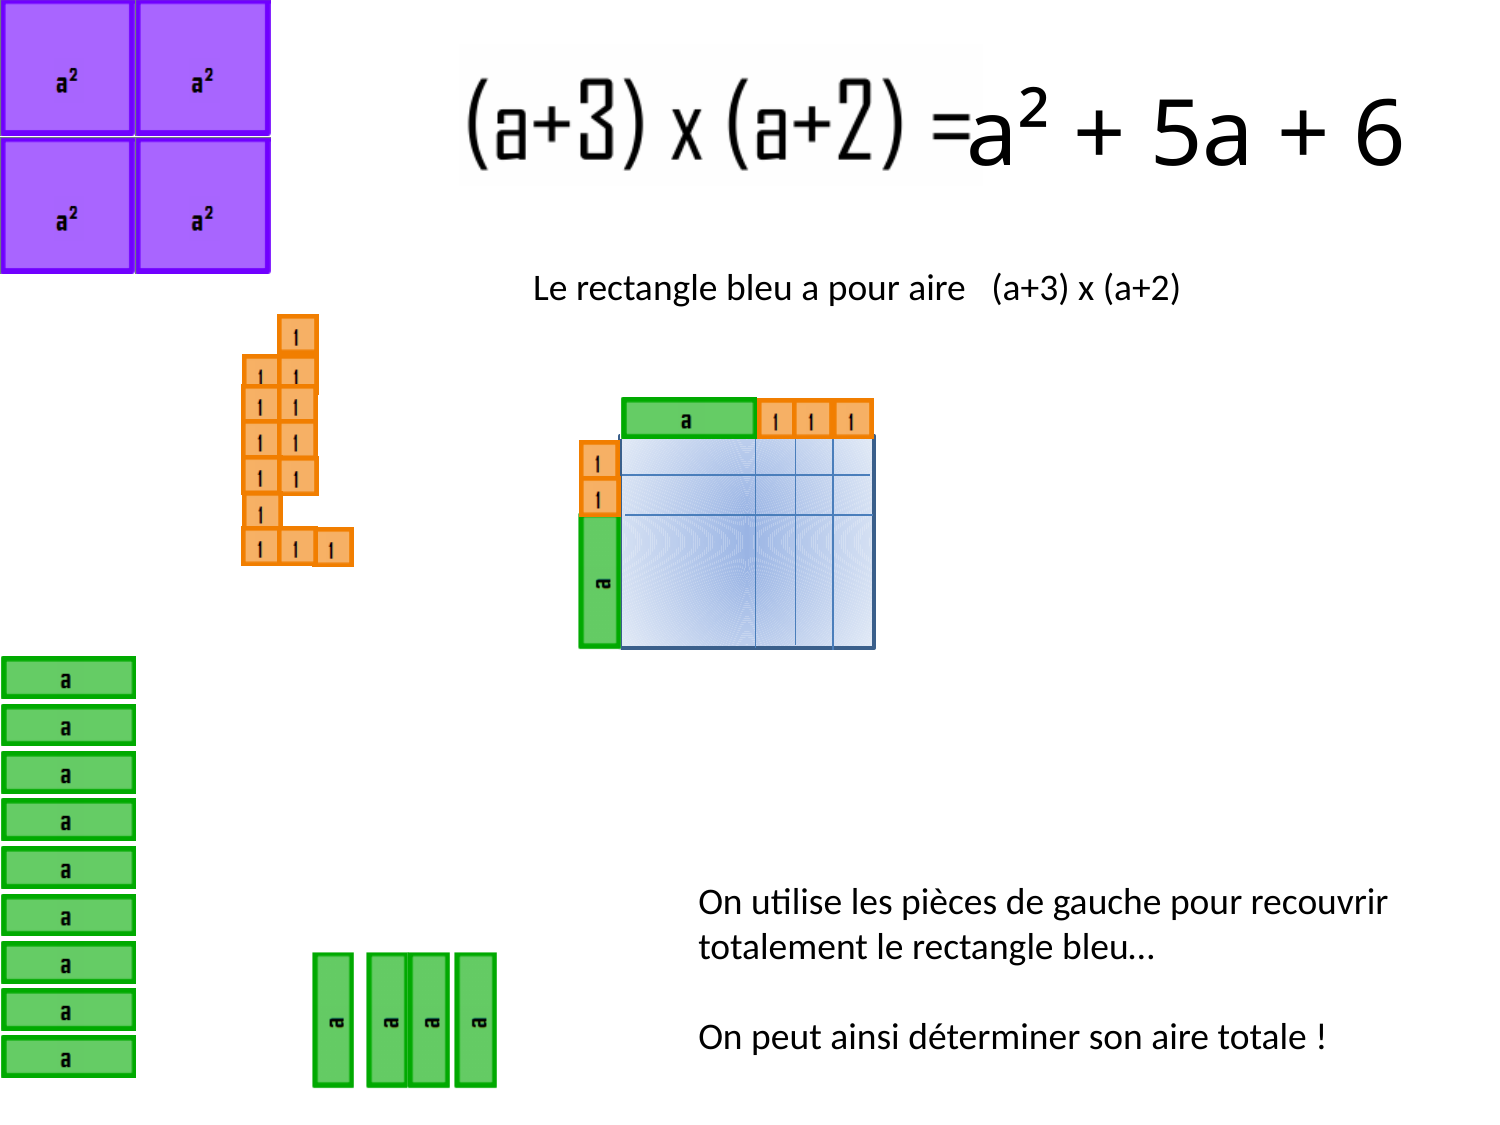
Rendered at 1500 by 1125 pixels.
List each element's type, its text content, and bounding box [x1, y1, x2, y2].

picture [0, 656, 136, 699]
picture [0, 751, 136, 794]
picture [620, 397, 874, 439]
text_box On utilise les pièces de gauche pour recouvrir totalement le rectangle bleu… On peut ainsi déterminer son aire totale ! [683, 869, 1413, 1065]
text_box [756, 439, 795, 474]
text_box [796, 476, 832, 514]
picture [578, 440, 621, 650]
picture [0, 1035, 136, 1078]
picture [0, 894, 136, 936]
picture [454, 952, 497, 1089]
picture [454, 42, 983, 193]
picture [0, 941, 136, 984]
text_box [620, 439, 832, 649]
picture [241, 314, 354, 567]
picture [0, 988, 136, 1031]
text_box a² + 5a + 6 [951, 66, 1422, 192]
picture [0, 137, 271, 274]
picture [0, 704, 136, 747]
text_box [834, 439, 874, 649]
picture [0, 846, 136, 889]
text_box Le rectangle bleu a pour aire (a+3) x (a+2) [518, 255, 1197, 316]
text_box [796, 439, 832, 474]
text_box [756, 476, 795, 514]
picture [0, 0, 271, 136]
picture [312, 952, 354, 1089]
picture [0, 798, 136, 841]
picture [366, 952, 450, 1089]
